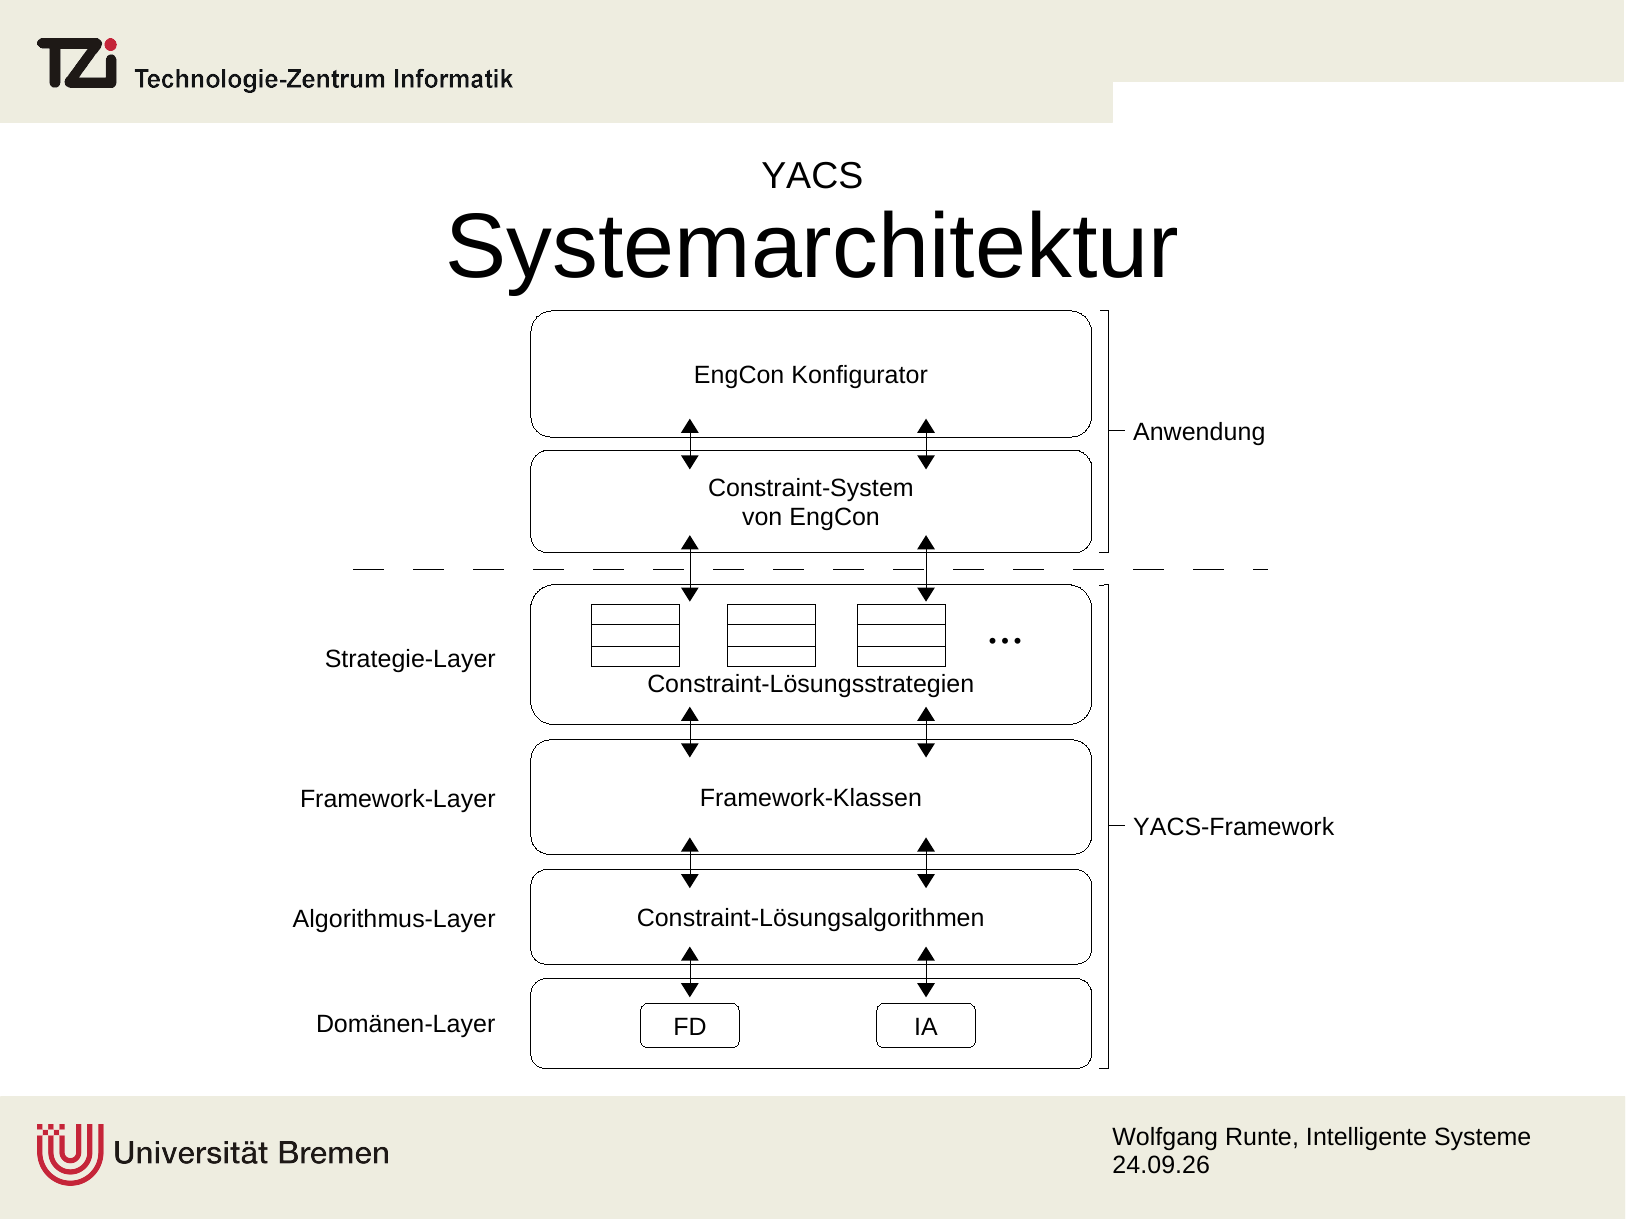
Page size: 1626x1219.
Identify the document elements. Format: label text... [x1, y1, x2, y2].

text_box IA [876, 1003, 976, 1048]
picture [37, 38, 513, 93]
text_box Framework-Klassen [530, 739, 1092, 855]
text_box Strategie-Layer [324, 642, 496, 671]
text_box FD [640, 1003, 740, 1048]
text_box ... [986, 596, 1024, 653]
text_box Algorithmus-Layer [292, 902, 496, 931]
text_box Anwendung [1133, 415, 1266, 444]
picture [37, 1124, 388, 1186]
title YACS Systemarchitektur [112, 155, 1513, 401]
text_box Constraint-System von EngCon [530, 450, 1092, 553]
text_box Constraint-Lösungsalgorithmen [530, 869, 1092, 965]
text_box Constraint-Lösungsstrategien [530, 584, 1092, 725]
text_box Framework-Layer [300, 782, 496, 811]
text_box Domänen-Layer [316, 1007, 496, 1036]
text_box EngCon Konfigurator [530, 310, 1092, 438]
text_box YACS-Framework [1133, 811, 1335, 840]
